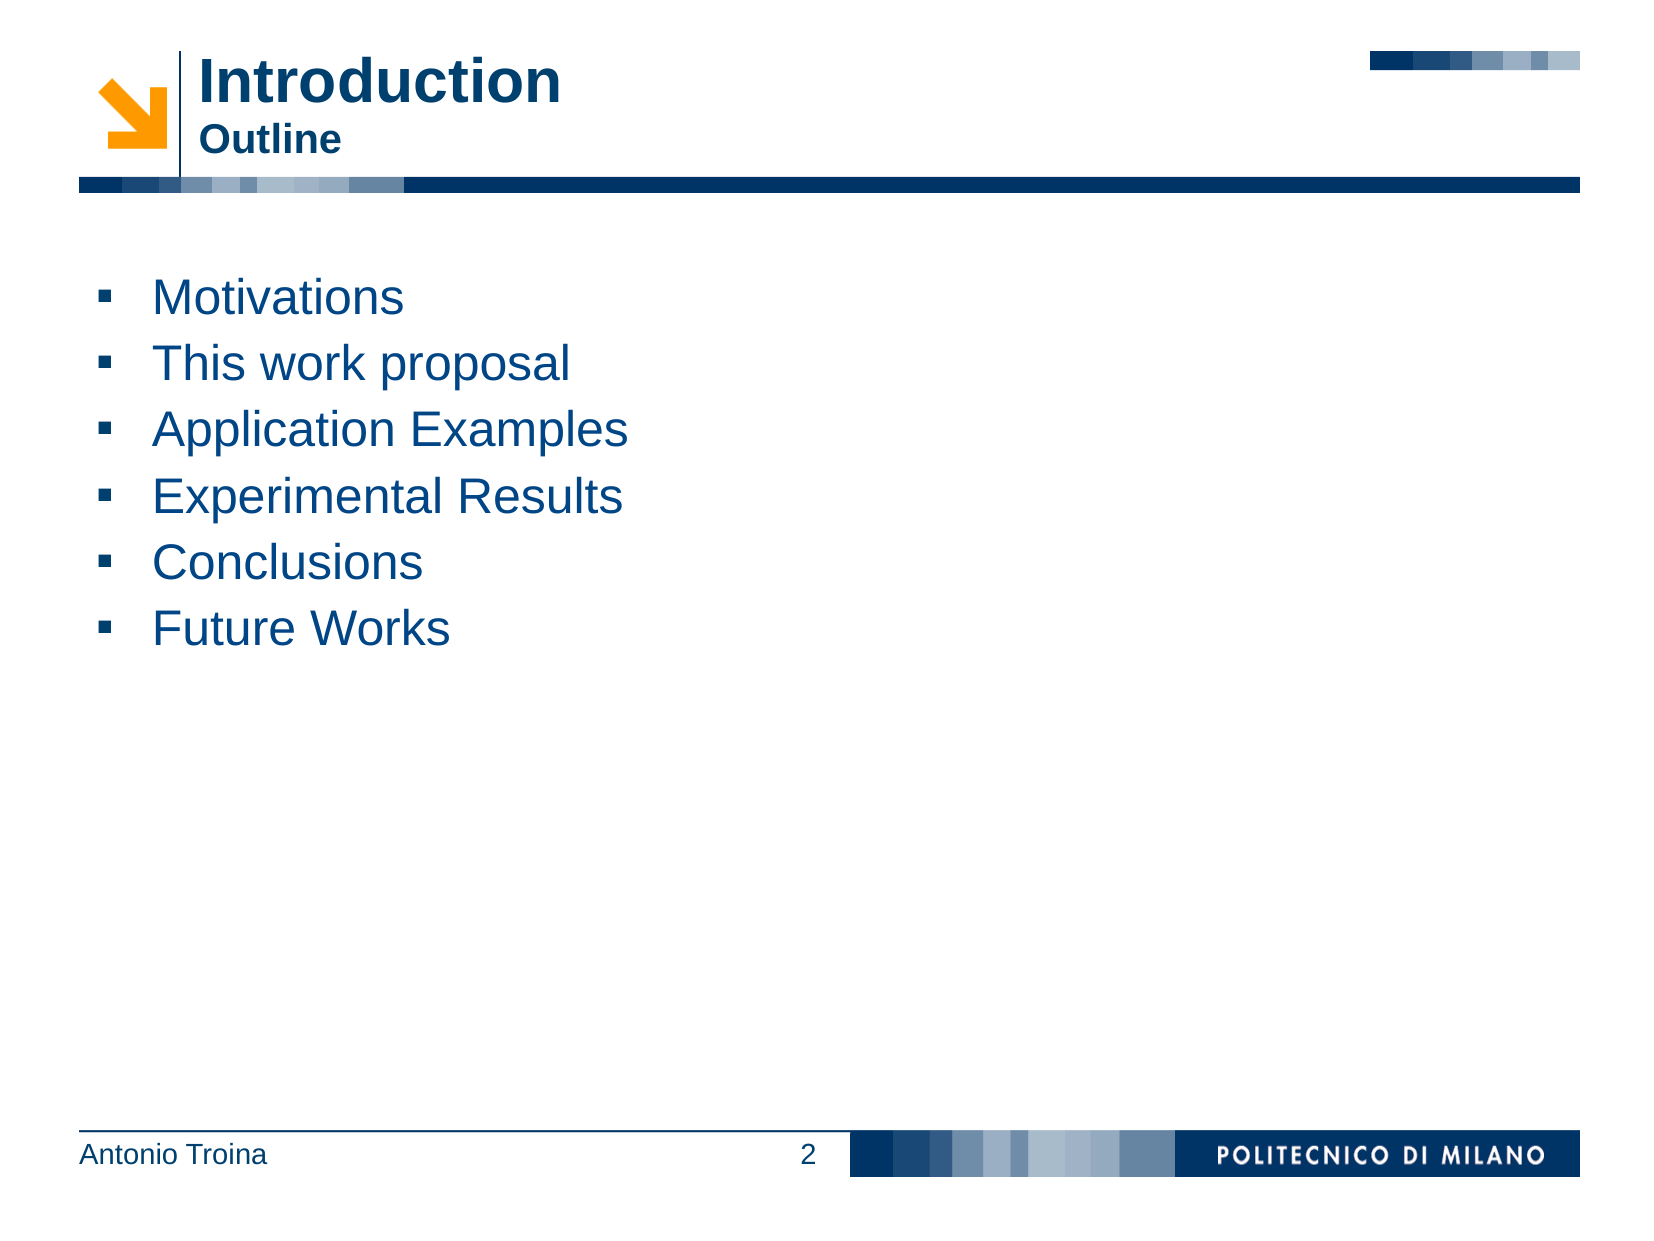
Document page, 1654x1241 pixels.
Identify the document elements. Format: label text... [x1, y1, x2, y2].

picture [85, 1147, 92, 1156]
list Motivations This work proposal Application Examples Experimental Results Conclusions Future Works [80, 269, 1570, 1069]
title Introduction Outline [198, 45, 1574, 163]
picture [79, 1126, 1580, 1177]
picture [79, 51, 1580, 193]
